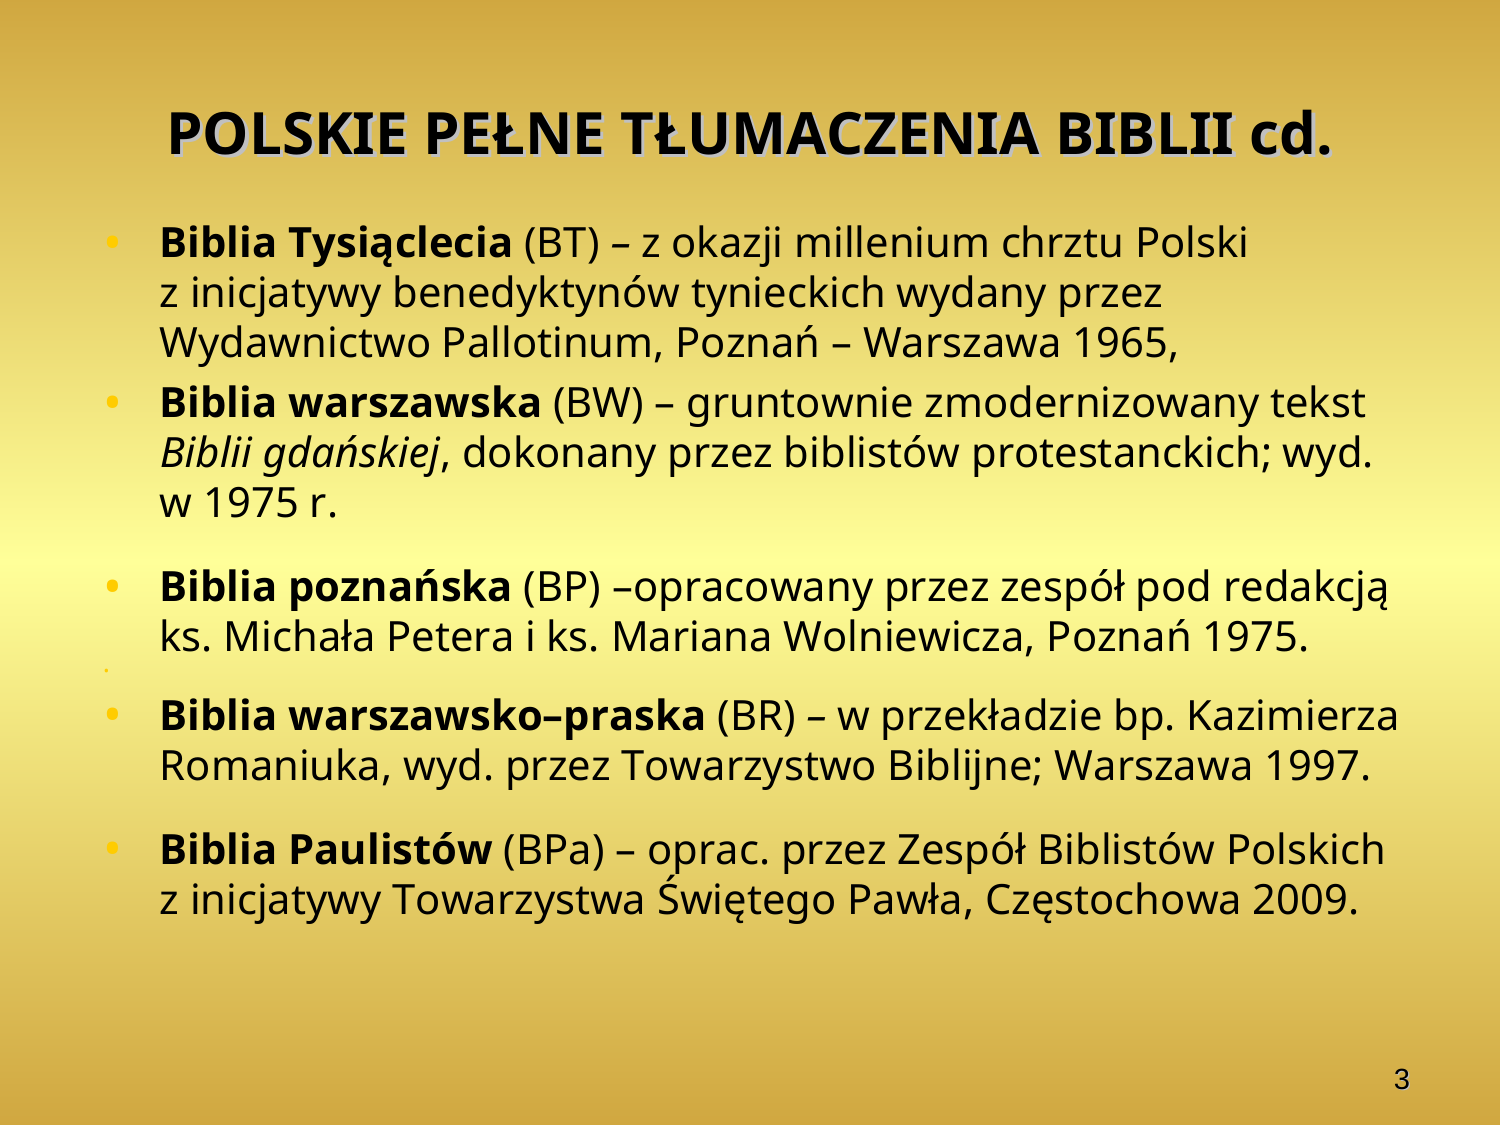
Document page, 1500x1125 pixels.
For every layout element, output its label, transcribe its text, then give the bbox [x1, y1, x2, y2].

text_box <numer> [1074, 1024, 1426, 1103]
list Biblia Tysiąclecia (BT) – z okazji millenium chrztu Polski z inicjatywy benedyktynów tynieckich wydany przez Wydawnictwo Pallotinum, Poznań – Warszawa 1965, Biblia warszawska (BW) – gruntownie zmodernizowany tekst Biblii gdańskiej, dokonany przez biblistów protestanckich; wyd. w 1975 r. Biblia poznańska (BP) –opracowany przez zespół pod redakcją ks. Michała Petera i ks. Mariana Wolniewicza, Poznań 1975. Biblia warszawsko–praska (BR) – w przekładzie bp. Kazimierza Romaniuka, wyd. przez Towarzystwo Biblijne; Warszawa 1997. Biblia Paulistów (BPa) – oprac. przez Zespół Biblistów Polskich z inicjatywy Towarzystwa Świętego Pawła, Częstochowa 2009. [88, 207, 1439, 996]
title POLSKIE PEŁNE TŁUMACZENIA BIBLII cd. [75, 66, 1426, 197]
